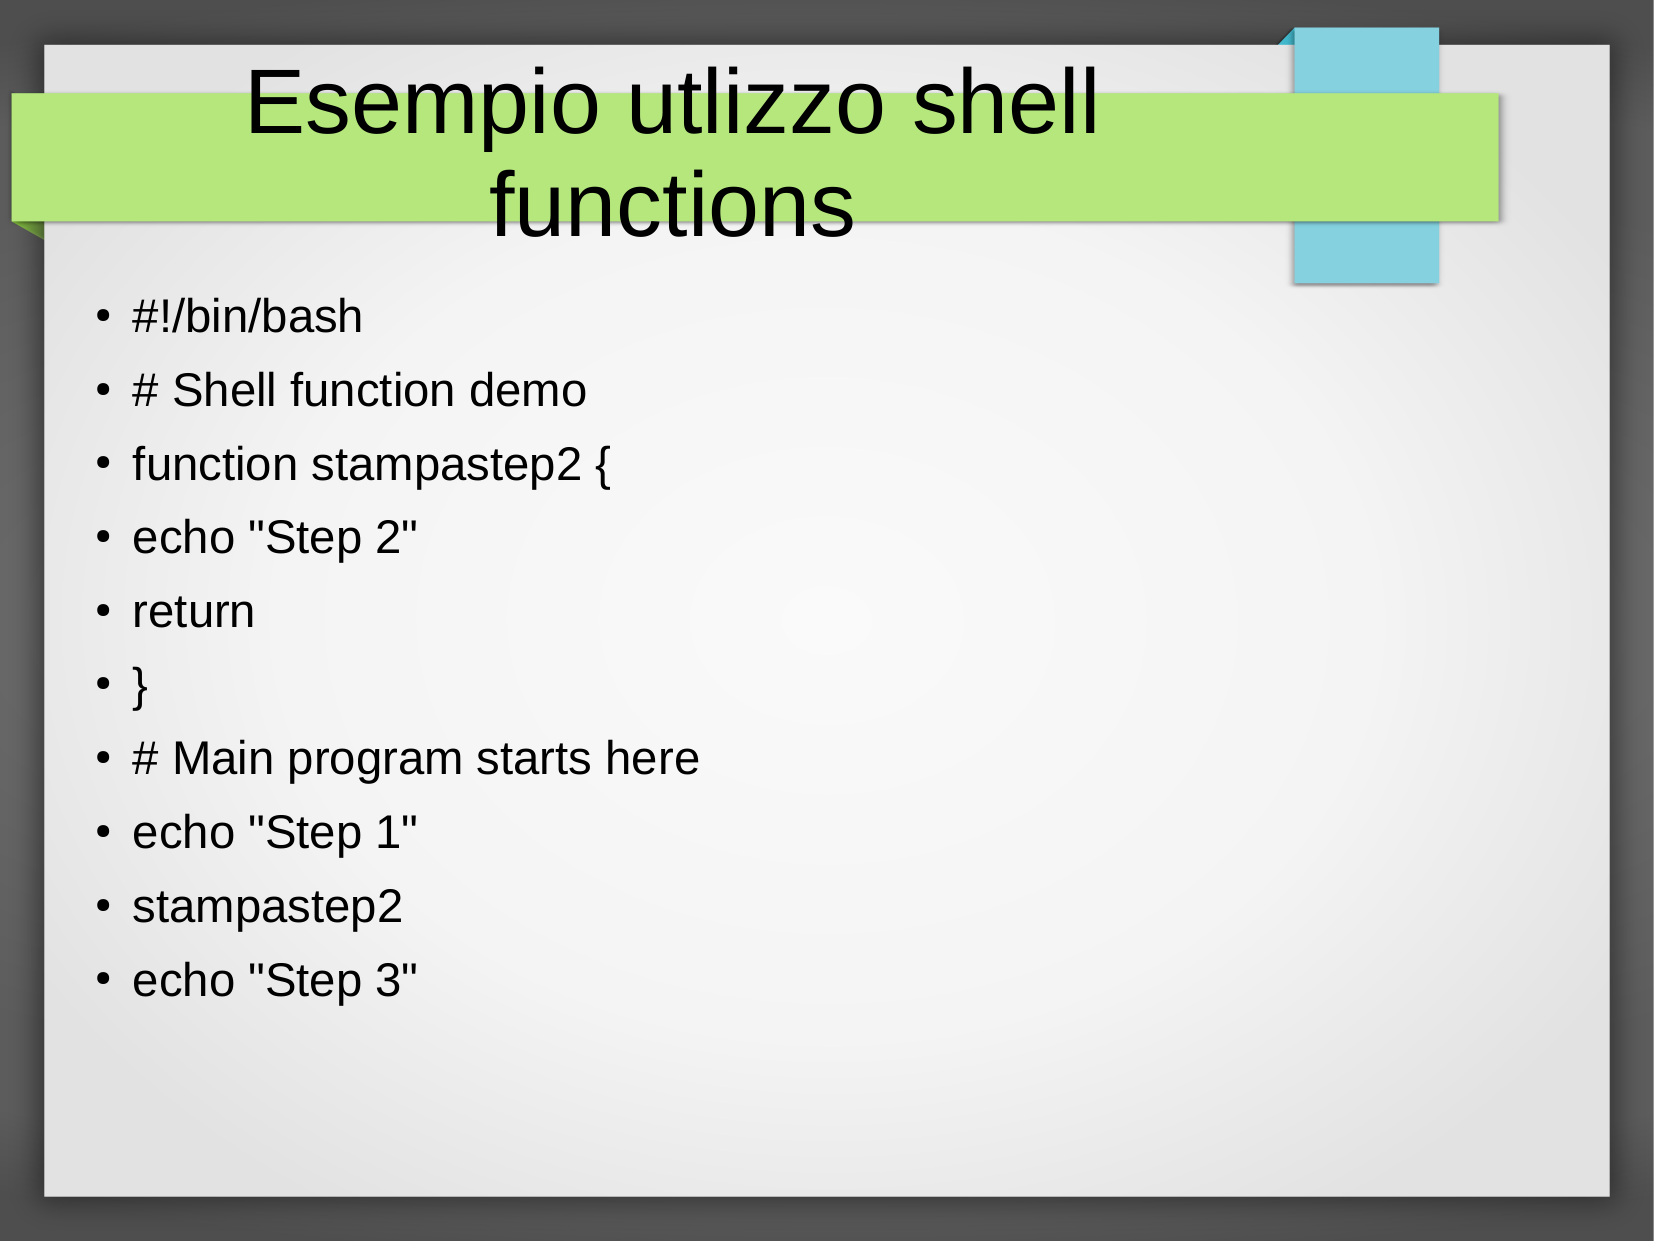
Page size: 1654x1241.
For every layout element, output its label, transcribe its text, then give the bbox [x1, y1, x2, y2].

list #!/bin/bash # Shell function demo function stampastep2 { echo "Step 2" return } # Main program starts here echo "Step 1" stampastep2 echo "Step 3" [82, 290, 1571, 1010]
picture [0, 0, 1654, 1241]
title Esempio utlizzo shell functions [82, 50, 1264, 257]
